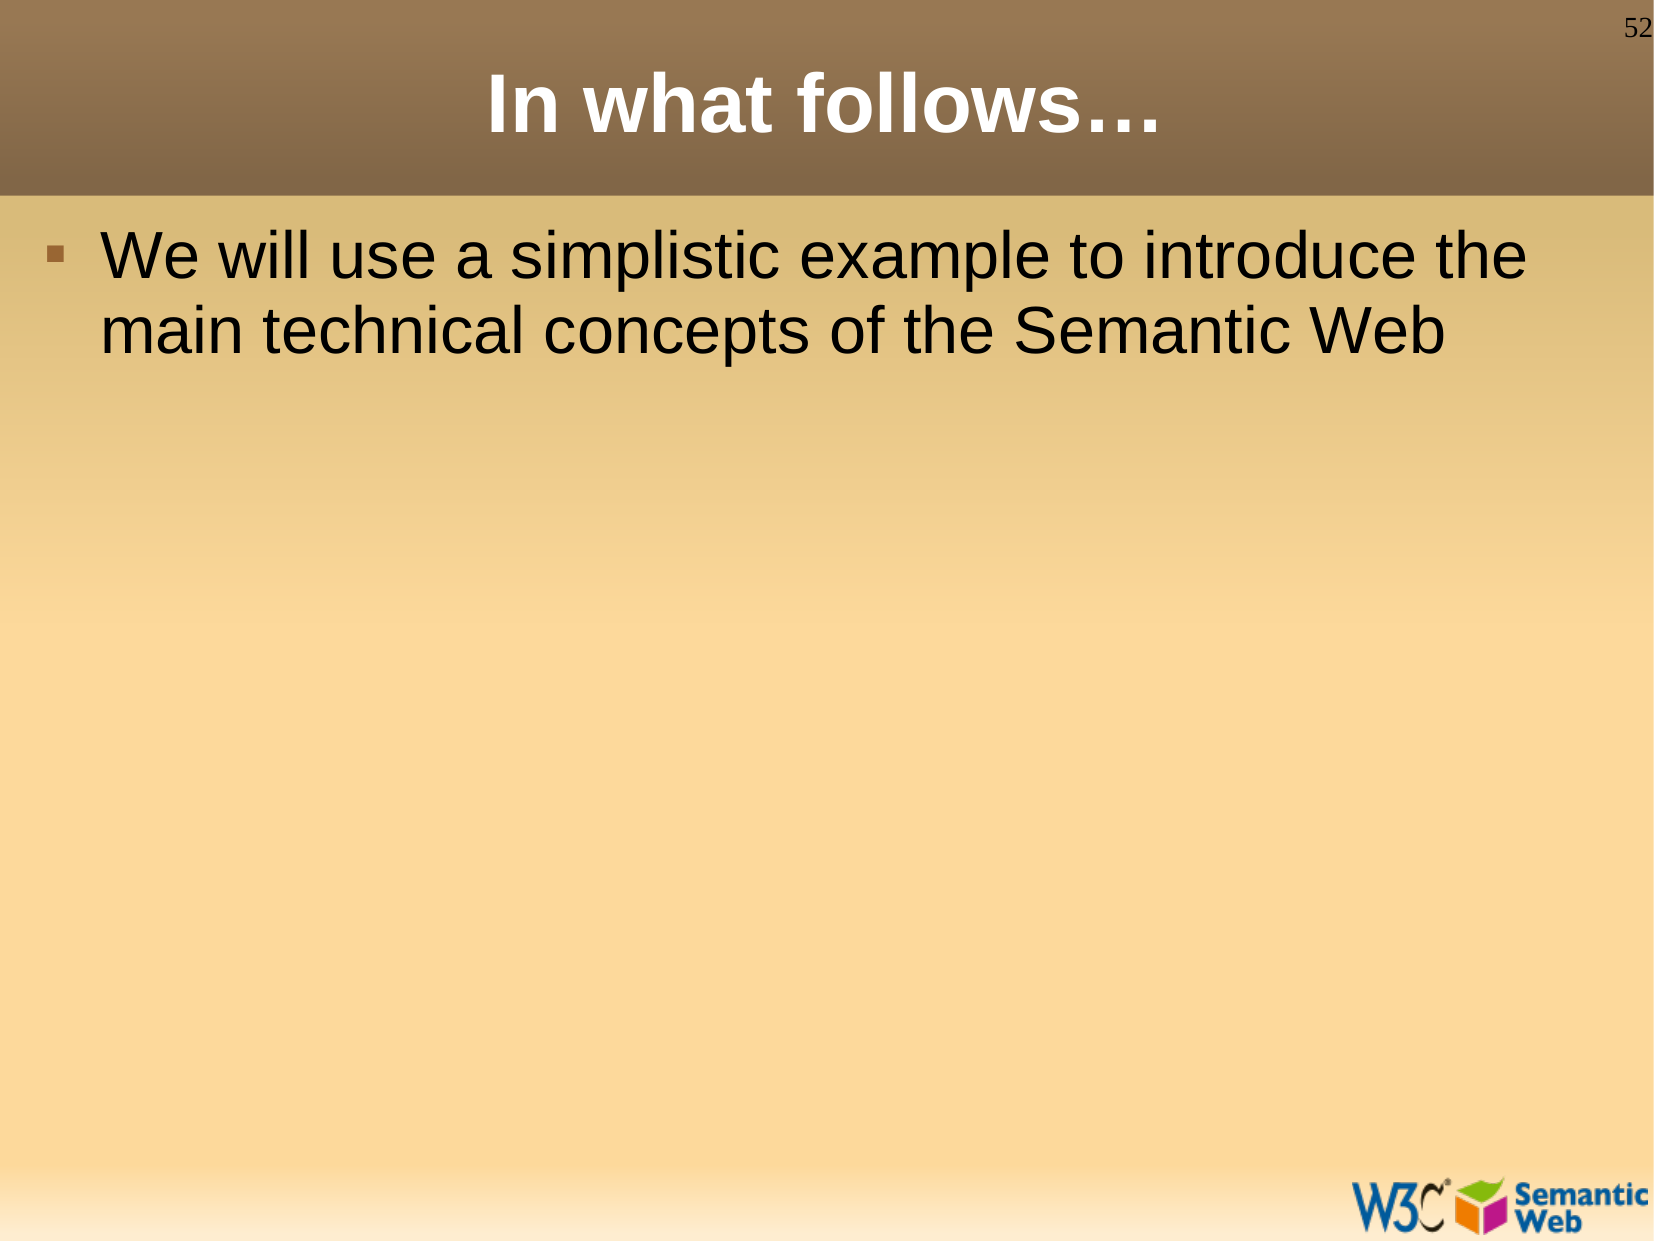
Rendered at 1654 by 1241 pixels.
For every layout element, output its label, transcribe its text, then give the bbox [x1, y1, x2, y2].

picture [0, 208, 1654, 1241]
title In what follows… [0, 0, 1654, 208]
list We will use a simplistic example to introduce the main technical concepts of the Semantic Web [29, 218, 1624, 1205]
